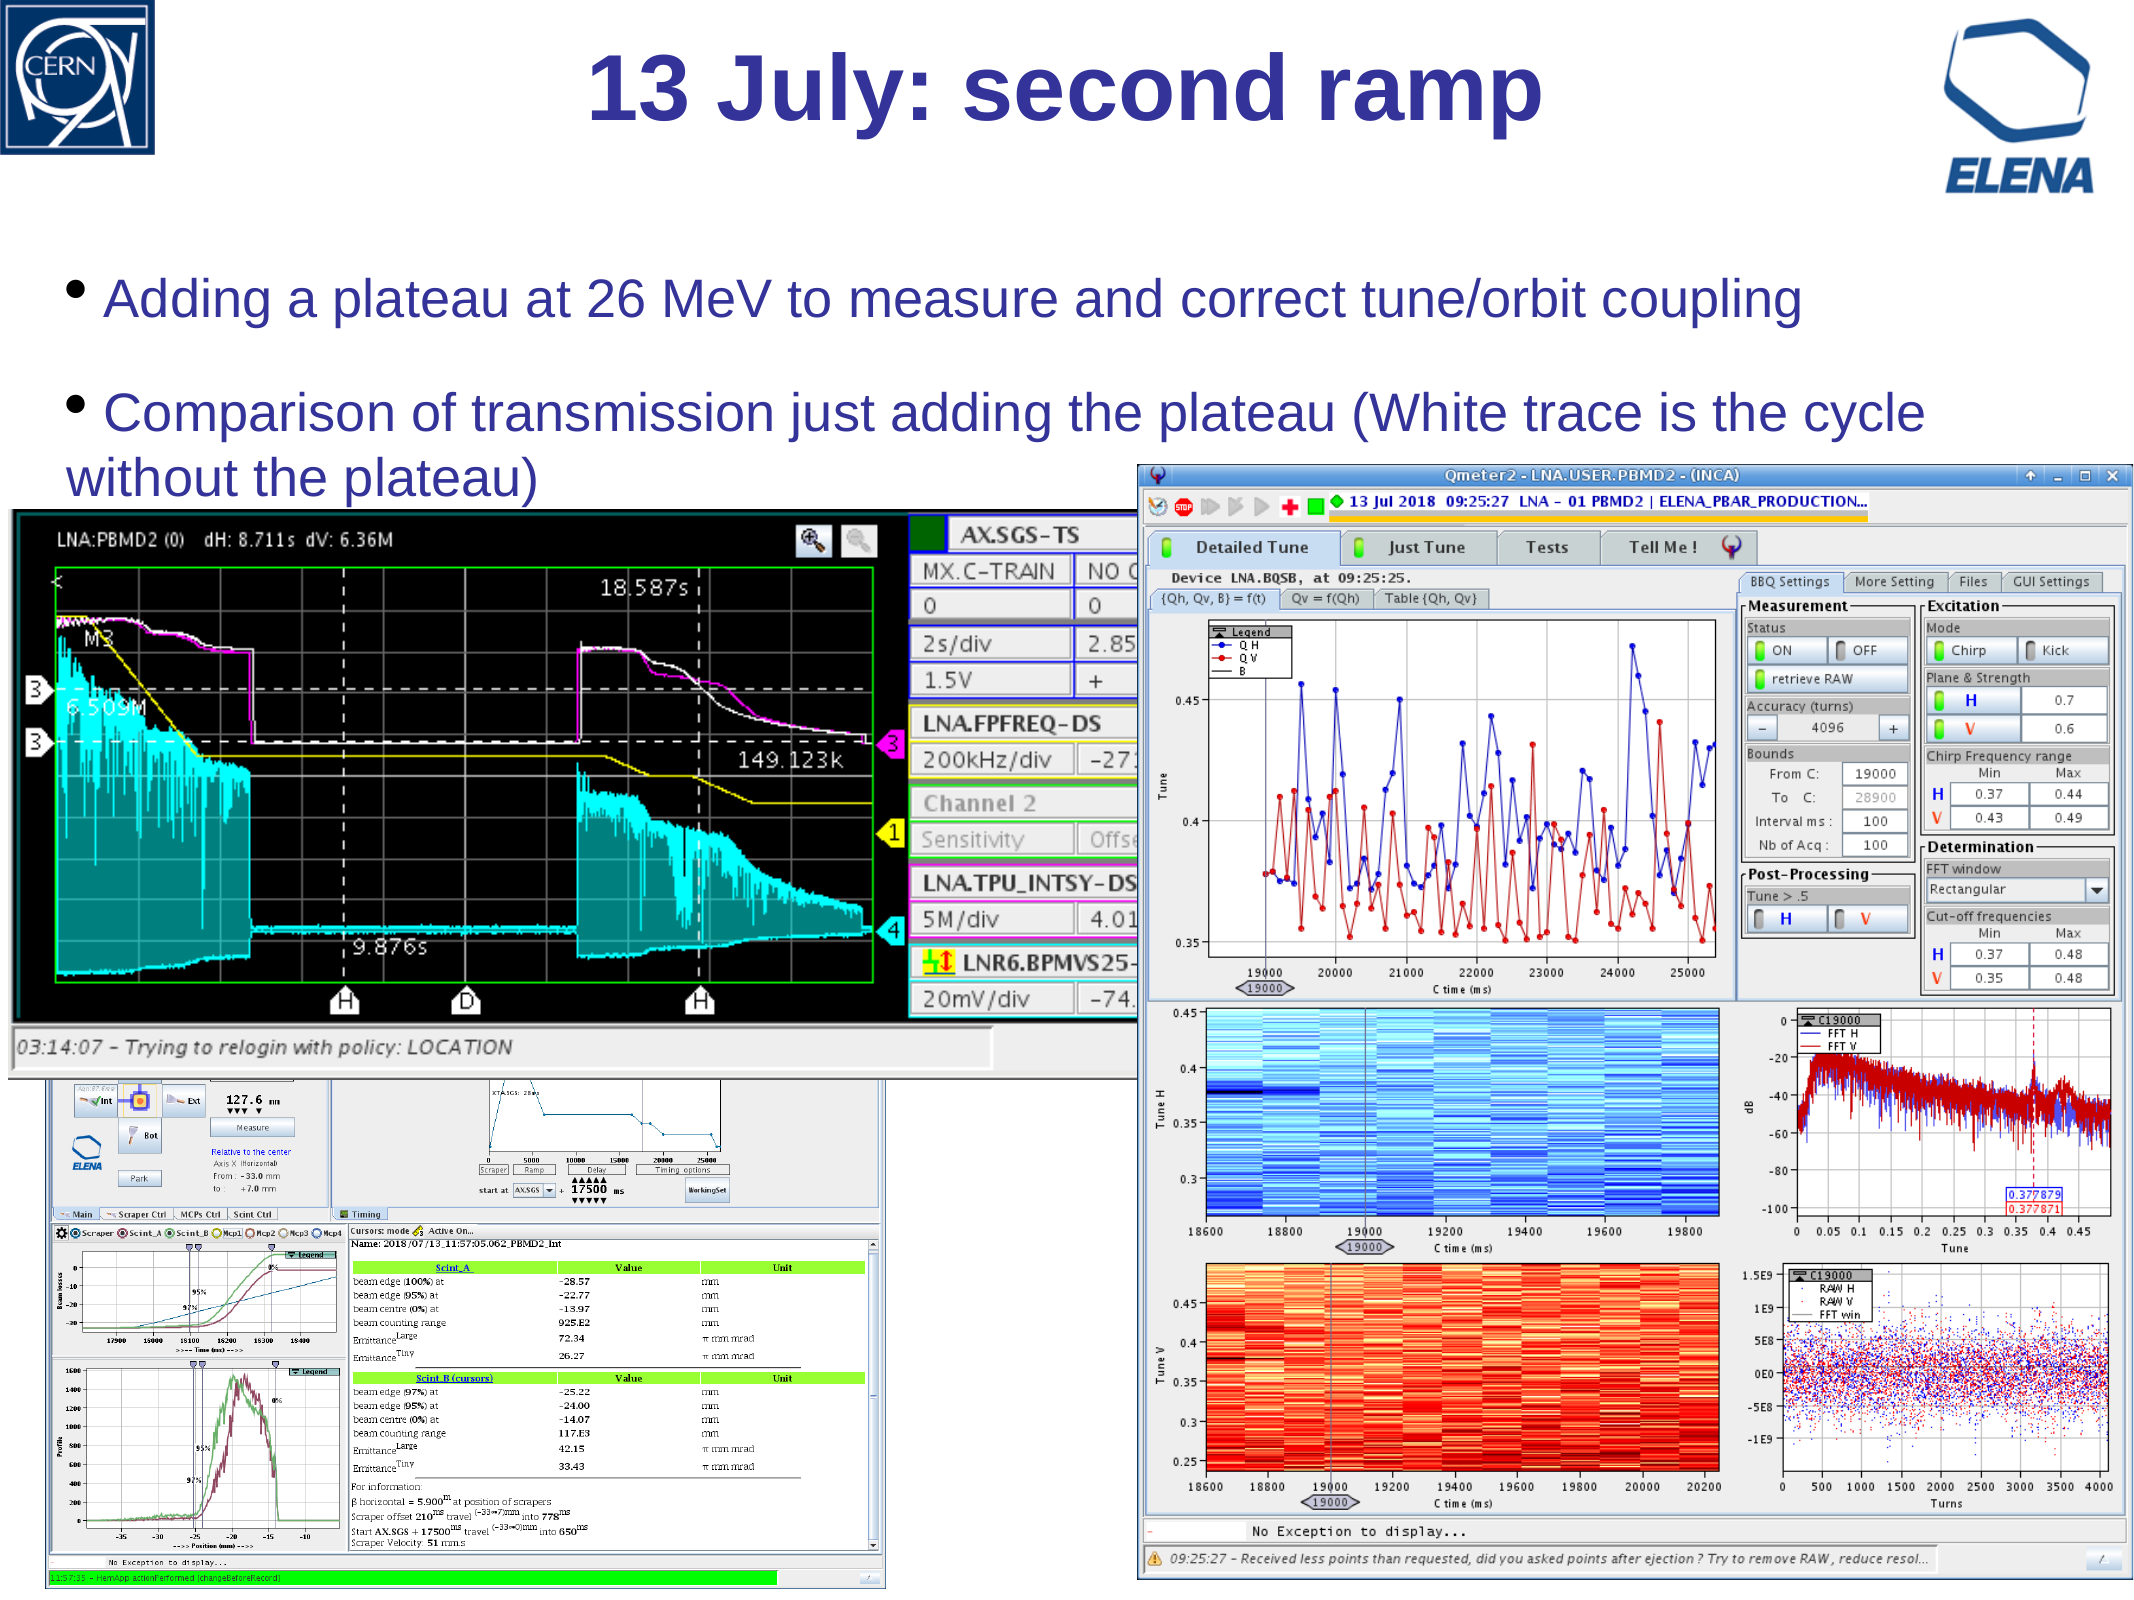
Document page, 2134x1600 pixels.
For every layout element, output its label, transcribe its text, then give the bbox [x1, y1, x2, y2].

title 13 July: second ramp [208, 10, 1924, 156]
text_box Adding a plateau at 26 MeV to measure and correct tune/orbit coupling Comparison of transmission just adding the plateau (White trace is the cycle without the plateau) [51, 255, 2041, 491]
picture [0, 0, 155, 155]
picture [8, 464, 2134, 1589]
picture [1924, 10, 2117, 206]
